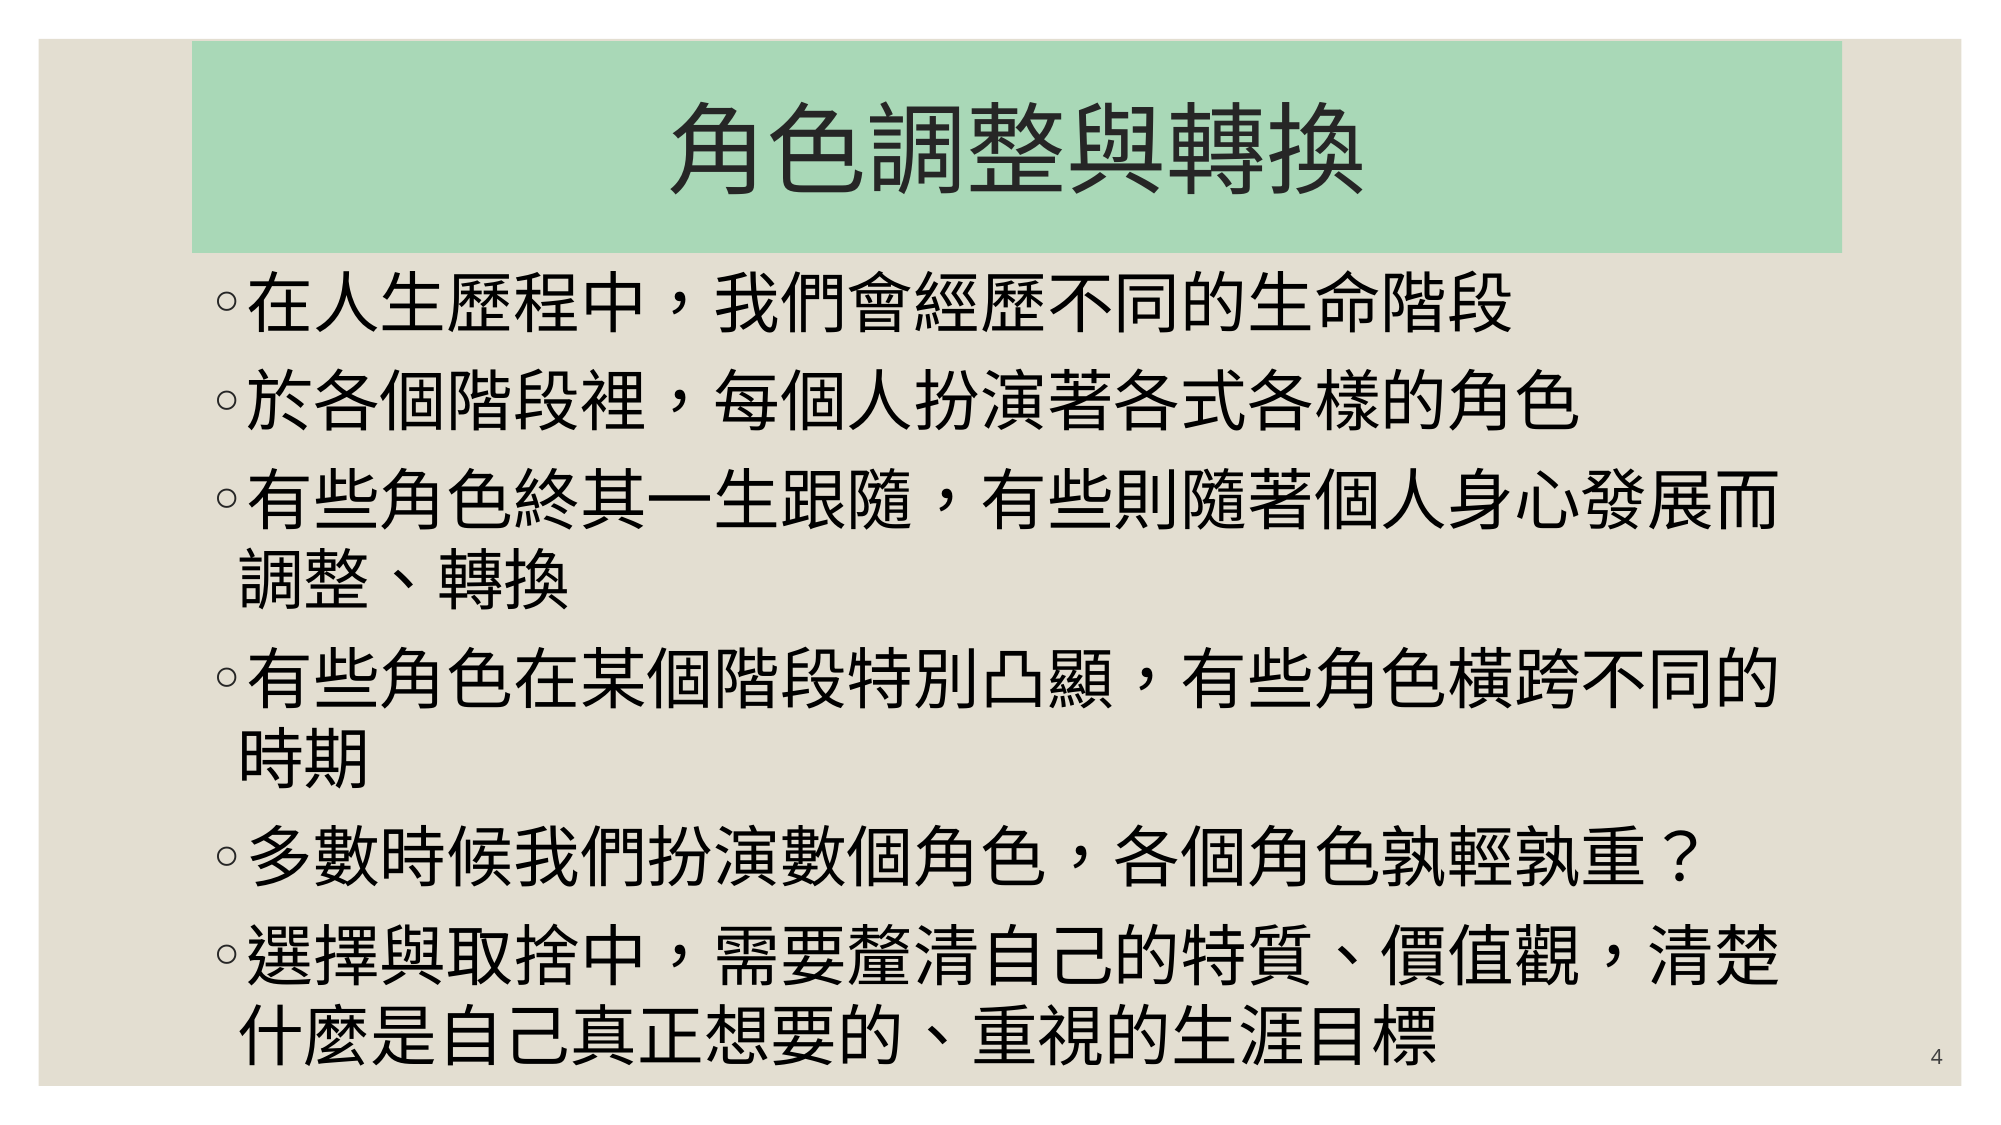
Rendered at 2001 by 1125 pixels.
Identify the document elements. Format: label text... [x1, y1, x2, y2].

slide_number <編號> [1717, 1034, 1958, 1080]
title 角色調整與轉換 [192, 41, 1843, 252]
list 在人生歷程中，我們會經歷不同的生命階段 於各個階段裡，每個人扮演著各式各樣的角色 有些角色終其一生跟隨，有些則隨著個人身心發展而調整、轉換 有些角色在某個階段特別凸顯，有些角色橫跨不同的時期 多數時候我們扮演數個角色，各個角色孰輕孰重？ 選擇與取捨中，需要釐清自己的特質、價值觀，清楚什麼是自己真正想要的、重視的生涯目標 [192, 252, 1843, 1072]
